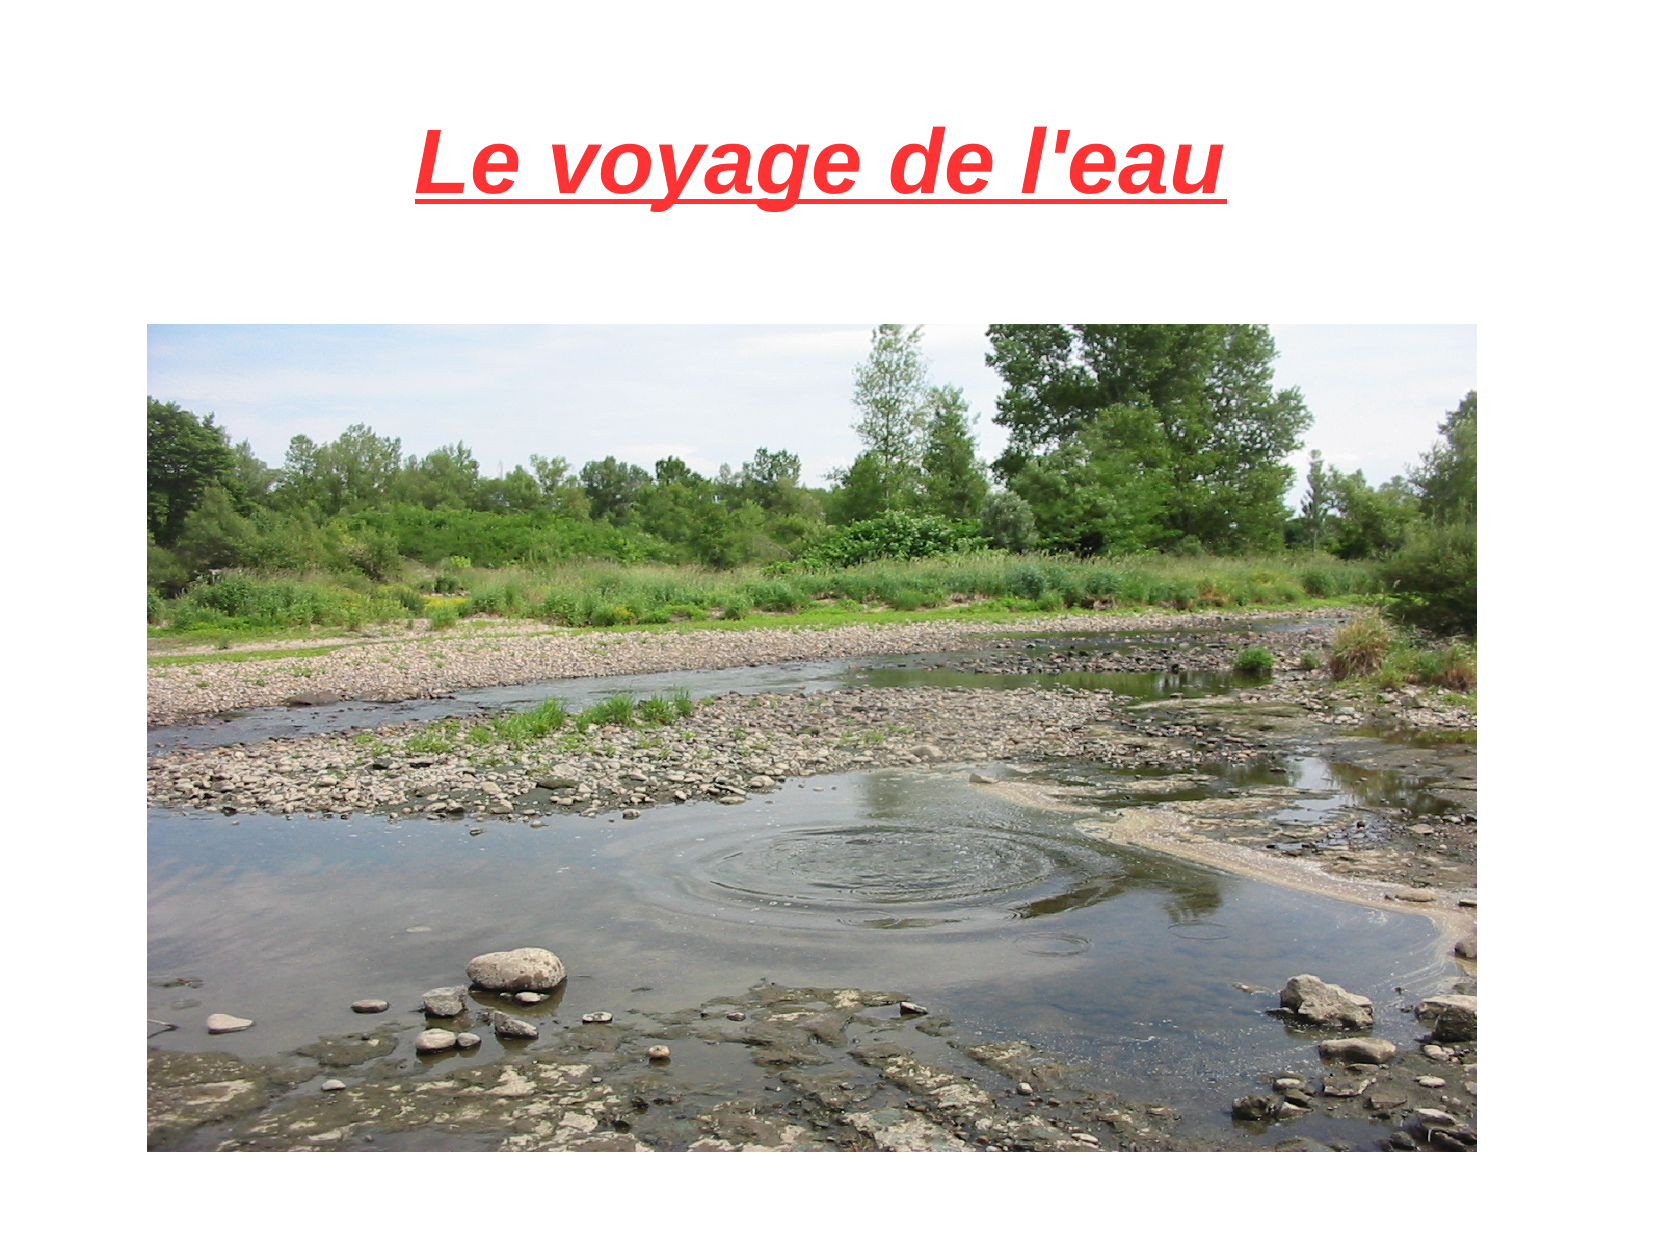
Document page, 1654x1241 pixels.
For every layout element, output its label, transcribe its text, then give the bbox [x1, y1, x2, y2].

picture [147, 324, 1477, 1152]
title Le voyage de l'eau [76, 58, 1565, 266]
